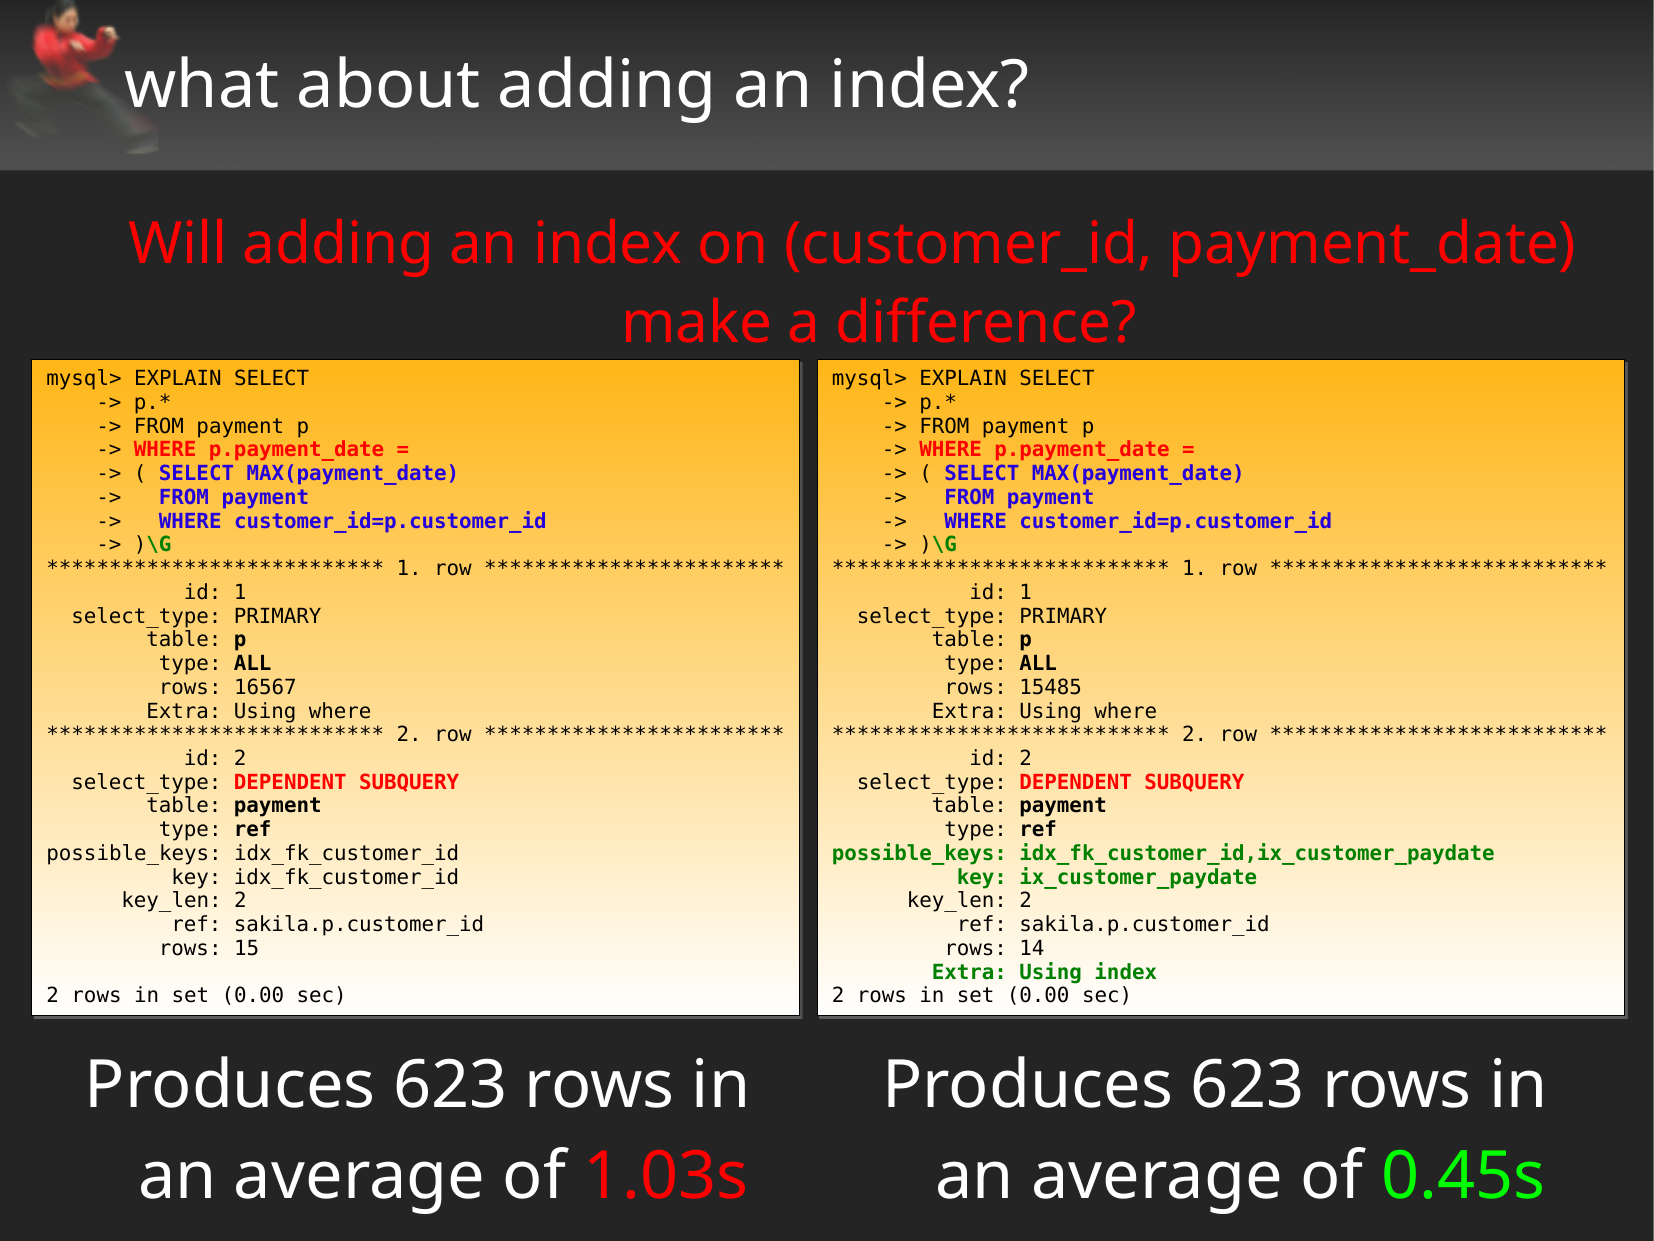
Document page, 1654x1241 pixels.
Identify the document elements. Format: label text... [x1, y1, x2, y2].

list Produces 623 rows in an average of 0.45s [864, 1036, 1578, 1224]
text_box mysql> EXPLAIN SELECT -> p.* -> FROM payment p -> WHERE p.payment_date = -> ( SELECT MAX(payment_date) -> FROM payment -> WHERE customer_id=p.customer_id -> )\G *************************** 1. row *************************** id: 1 select_type: PRIMARY table: p type: ALL rows: 15485 Extra: Using where *************************** 2. row *************************** id: 2 select_type: DEPENDENT SUBQUERY table: payment type: ref possible_keys: idx_fk_customer_id,ix_customer_paydate key: ix_customer_paydate key_len: 2 ref: sakila.p.customer_id rows: 14 Extra: Using index 2 rows in set (0.00 sec) [817, 359, 1625, 1016]
list Produces 623 rows in an average of 1.03s [67, 1036, 781, 1224]
picture [0, 0, 1654, 1241]
title what about adding an index? [124, 31, 1625, 133]
text_box mysql> EXPLAIN SELECT -> p.* -> FROM payment p -> WHERE p.payment_date = -> ( SELECT MAX(payment_date) -> FROM payment -> WHERE customer_id=p.customer_id -> )\G *************************** 1. row ************************ id: 1 select_type: PRIMARY table: p type: ALL rows: 16567 Extra: Using where *************************** 2. row ************************ id: 2 select_type: DEPENDENT SUBQUERY table: payment type: ref possible_keys: idx_fk_customer_id key: idx_fk_customer_id key_len: 2 ref: sakila.p.customer_id rows: 15 2 rows in set (0.00 sec) [31, 359, 800, 1016]
list Will adding an index on (customer_id, payment_date) make a difference? [75, 201, 1613, 337]
